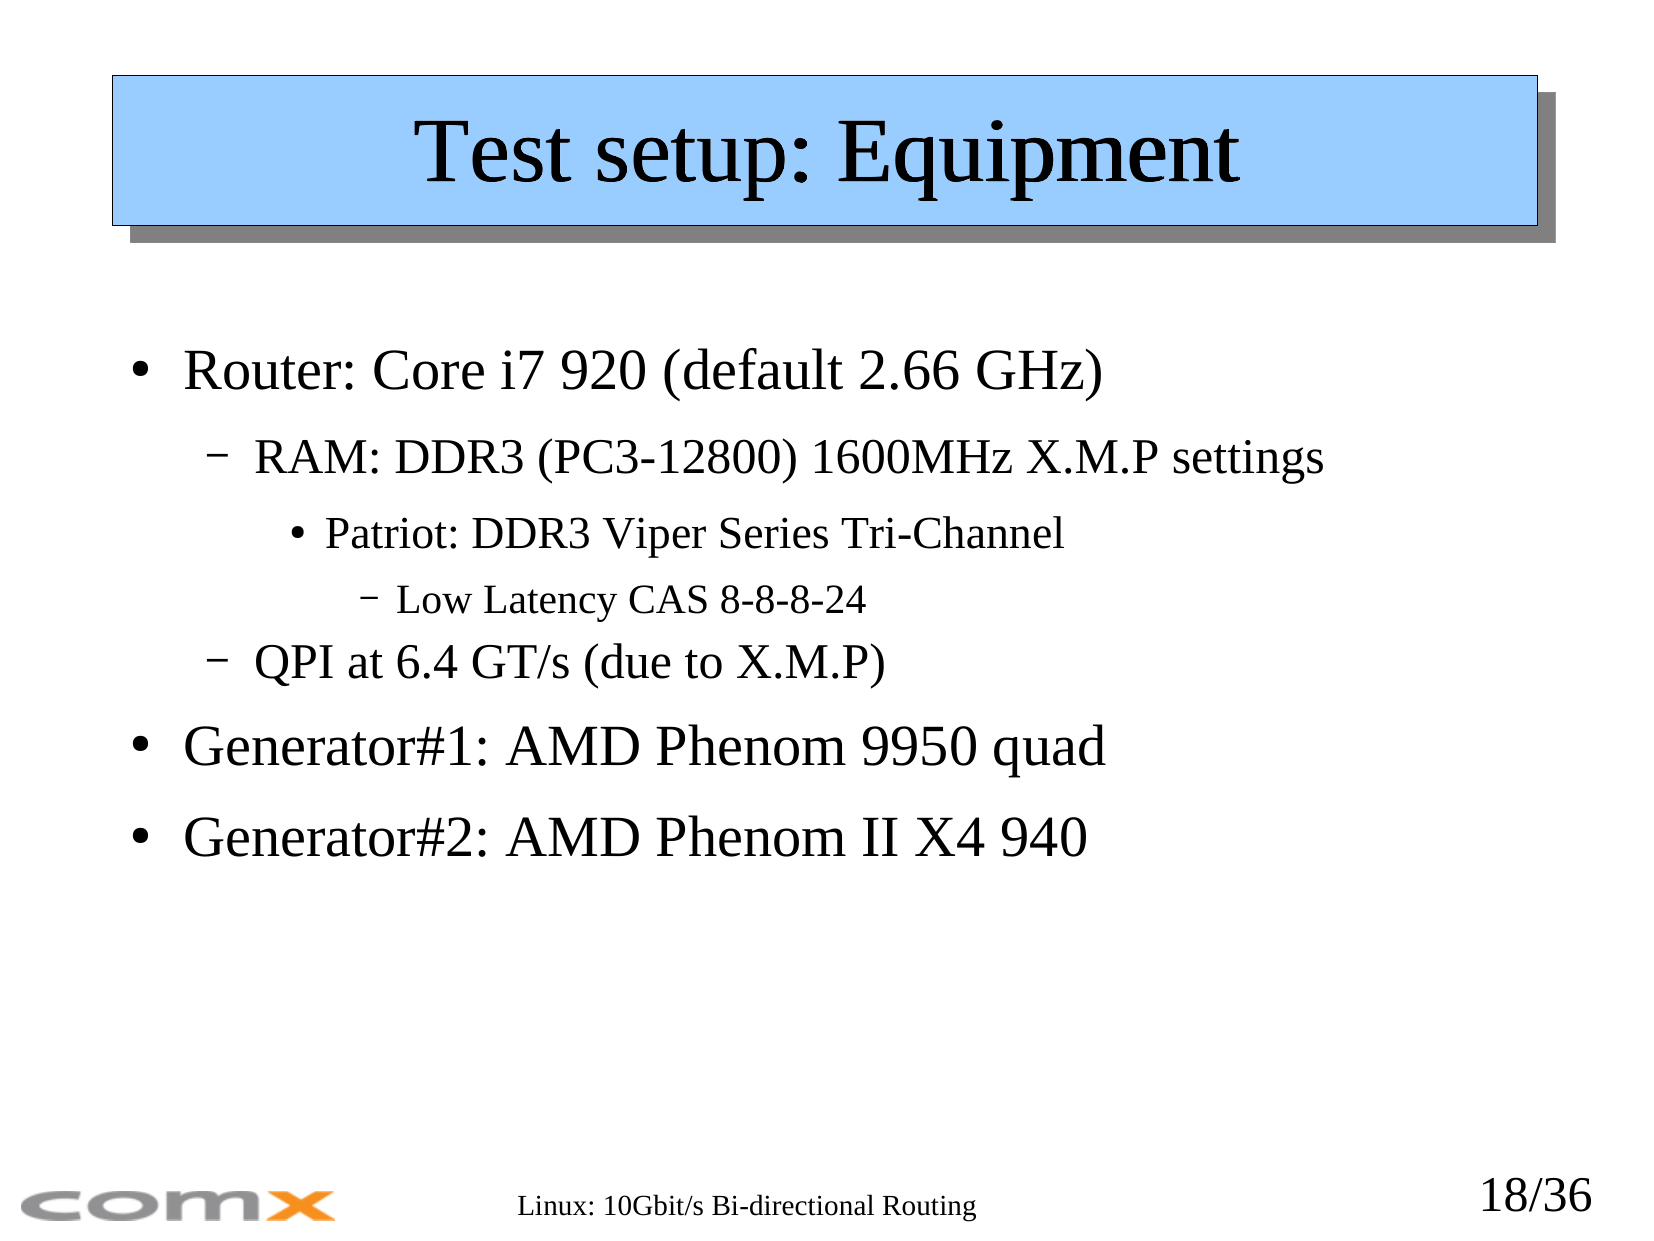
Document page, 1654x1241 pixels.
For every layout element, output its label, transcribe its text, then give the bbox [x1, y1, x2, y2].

picture [21, 1191, 335, 1221]
list Router: Core i7 920 (default 2.66 GHz) RAM: DDR3 (PC3-12800) 1600MHz X.M.P settings Patriot: DDR3 Viper Series Tri-Channel Low Latency CAS 8-8-8-24 QPI at 6.4 GT/s (due to X.M.P) Generator#1: AMD Phenom 9950 quad Generator#2: AMD Phenom II X4 940 [112, 337, 1538, 1126]
title Test setup: Equipment [116, 75, 1538, 226]
